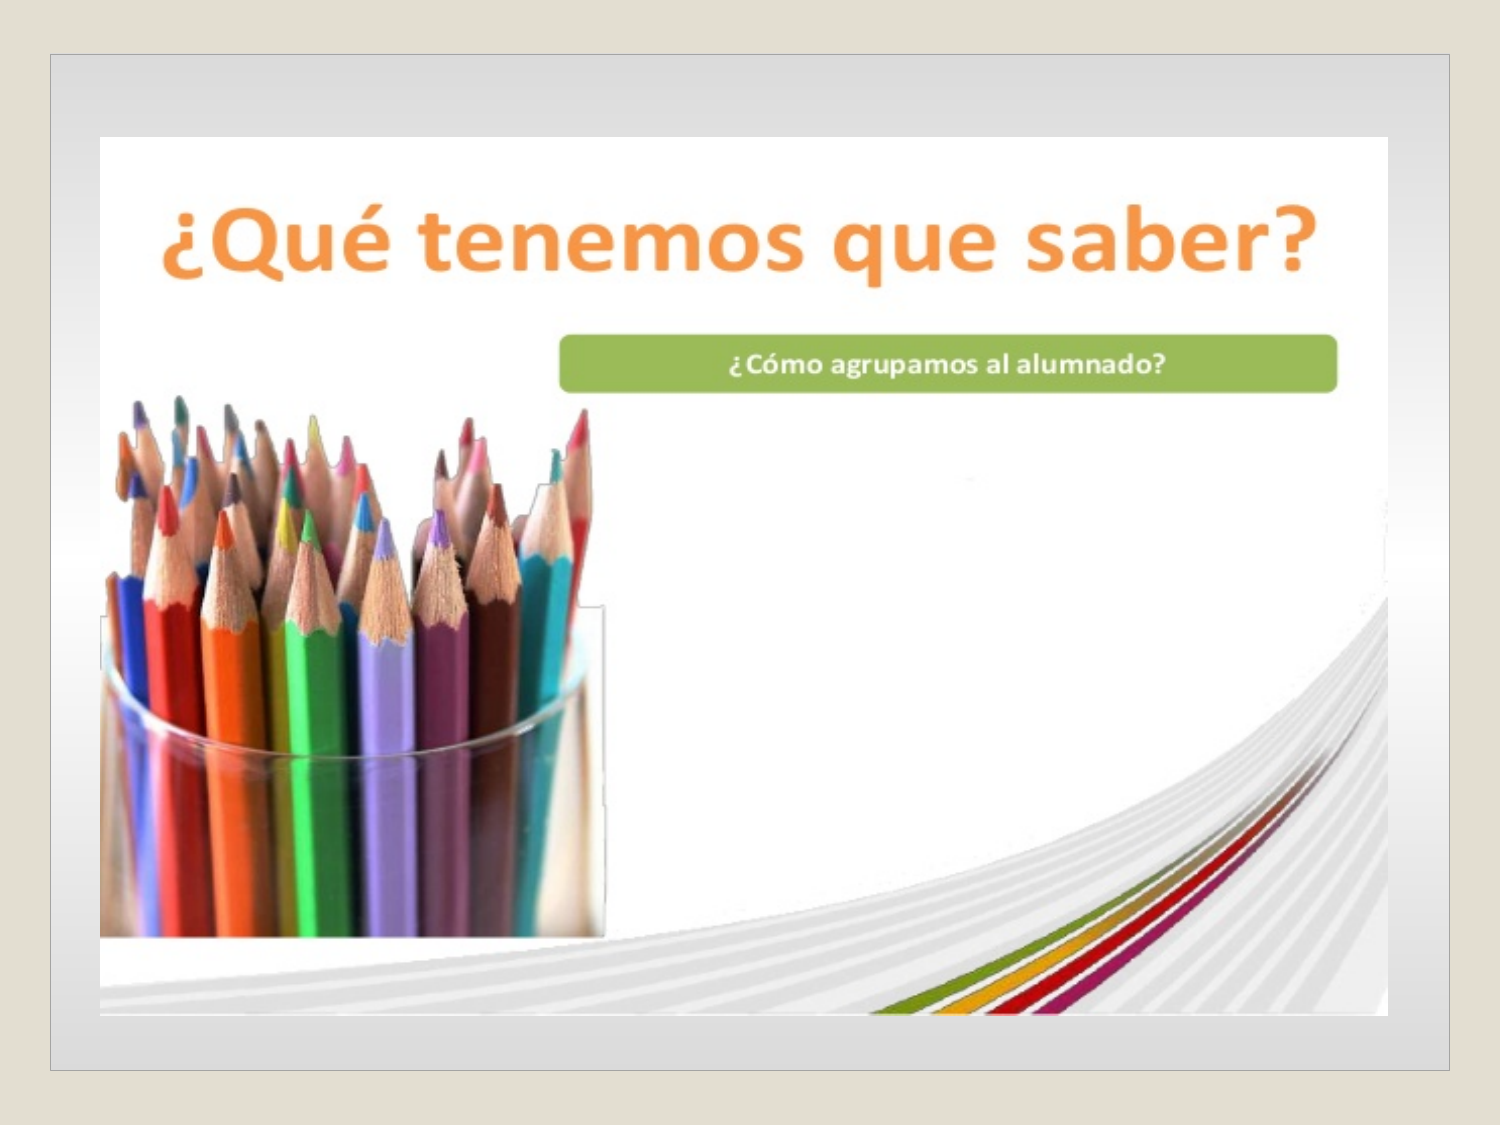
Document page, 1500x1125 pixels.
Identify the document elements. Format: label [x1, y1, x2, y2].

picture [100, 137, 1388, 1016]
